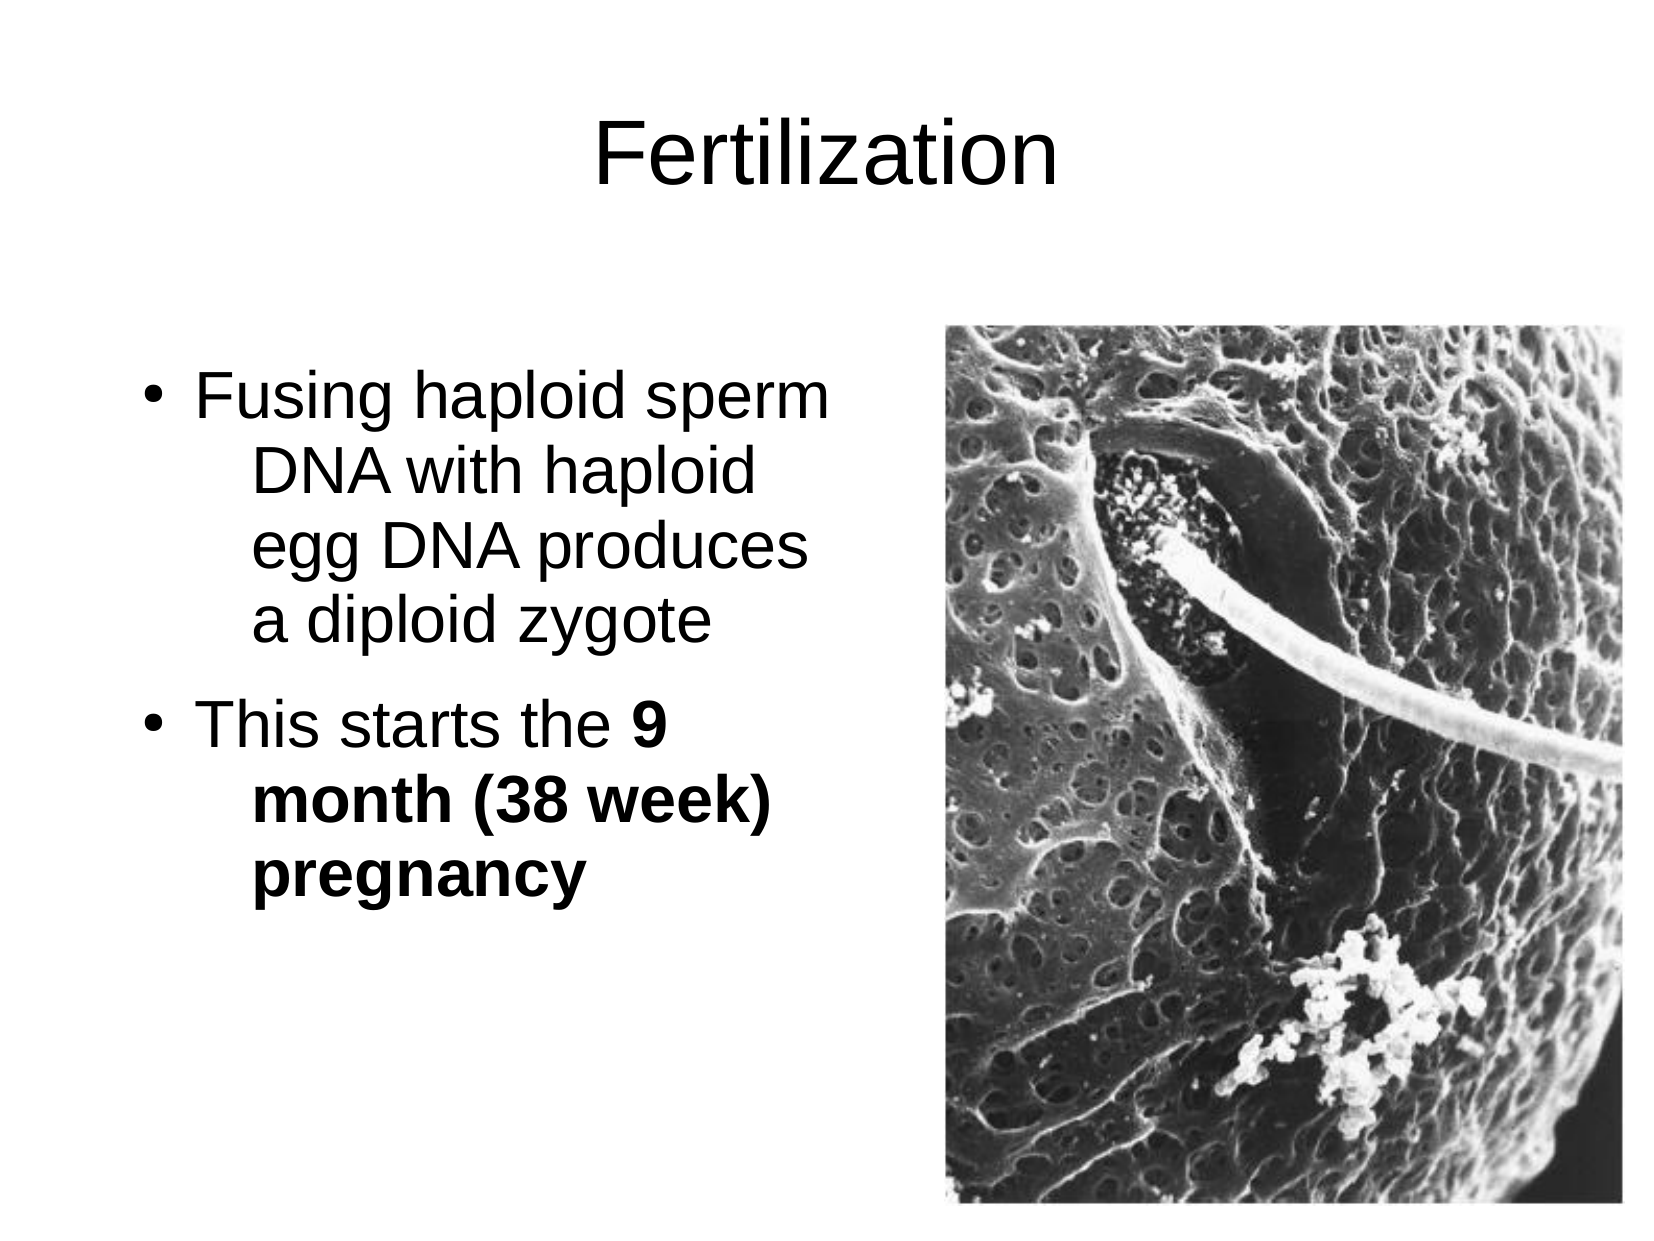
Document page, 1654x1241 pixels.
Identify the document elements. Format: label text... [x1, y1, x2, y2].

title Fertilization [82, 49, 1571, 257]
list Fusing haploid sperm DNA with haploid egg DNA produces a diploid zygote This starts the 9 month (38 week) pregnancy [124, 358, 857, 1088]
picture [944, 324, 1625, 1207]
